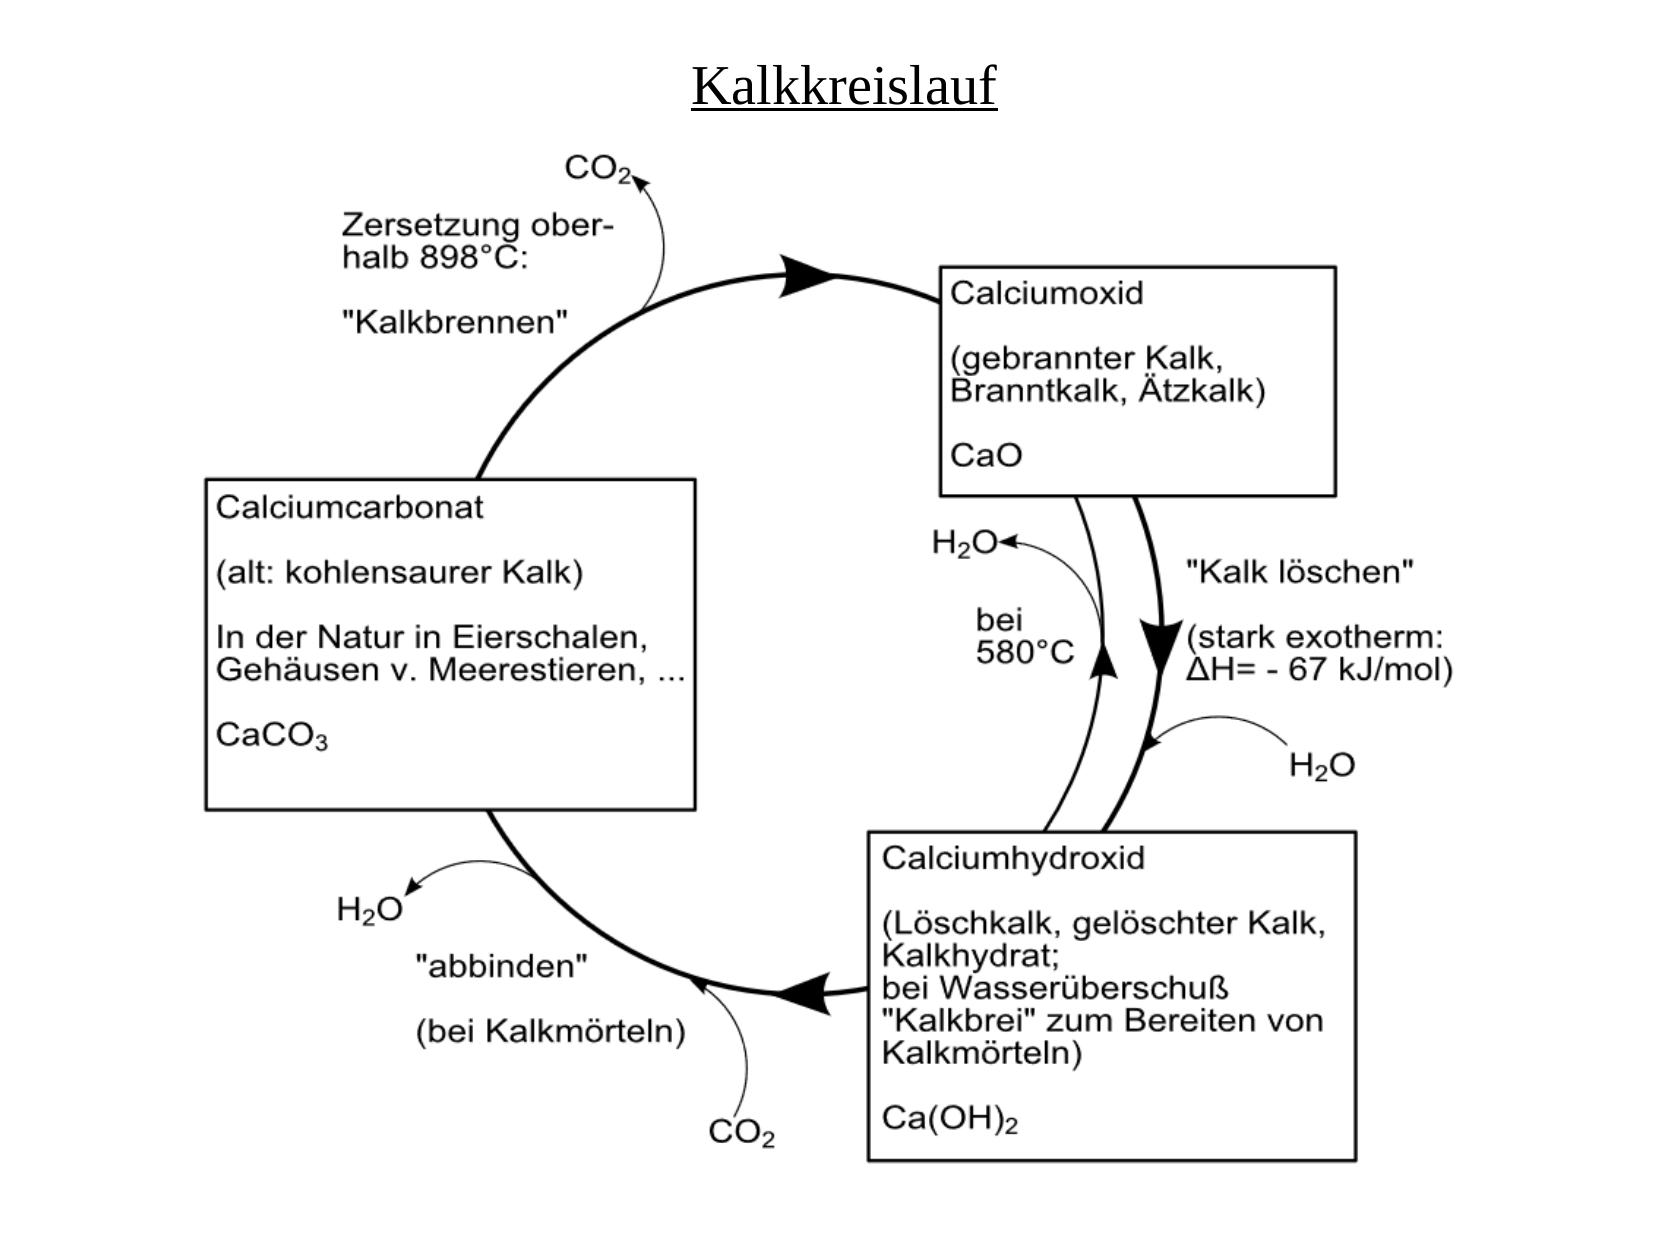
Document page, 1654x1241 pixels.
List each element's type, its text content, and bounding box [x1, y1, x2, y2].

text_box Kalkkreislauf [59, 47, 1630, 125]
picture [59, 125, 1598, 1203]
